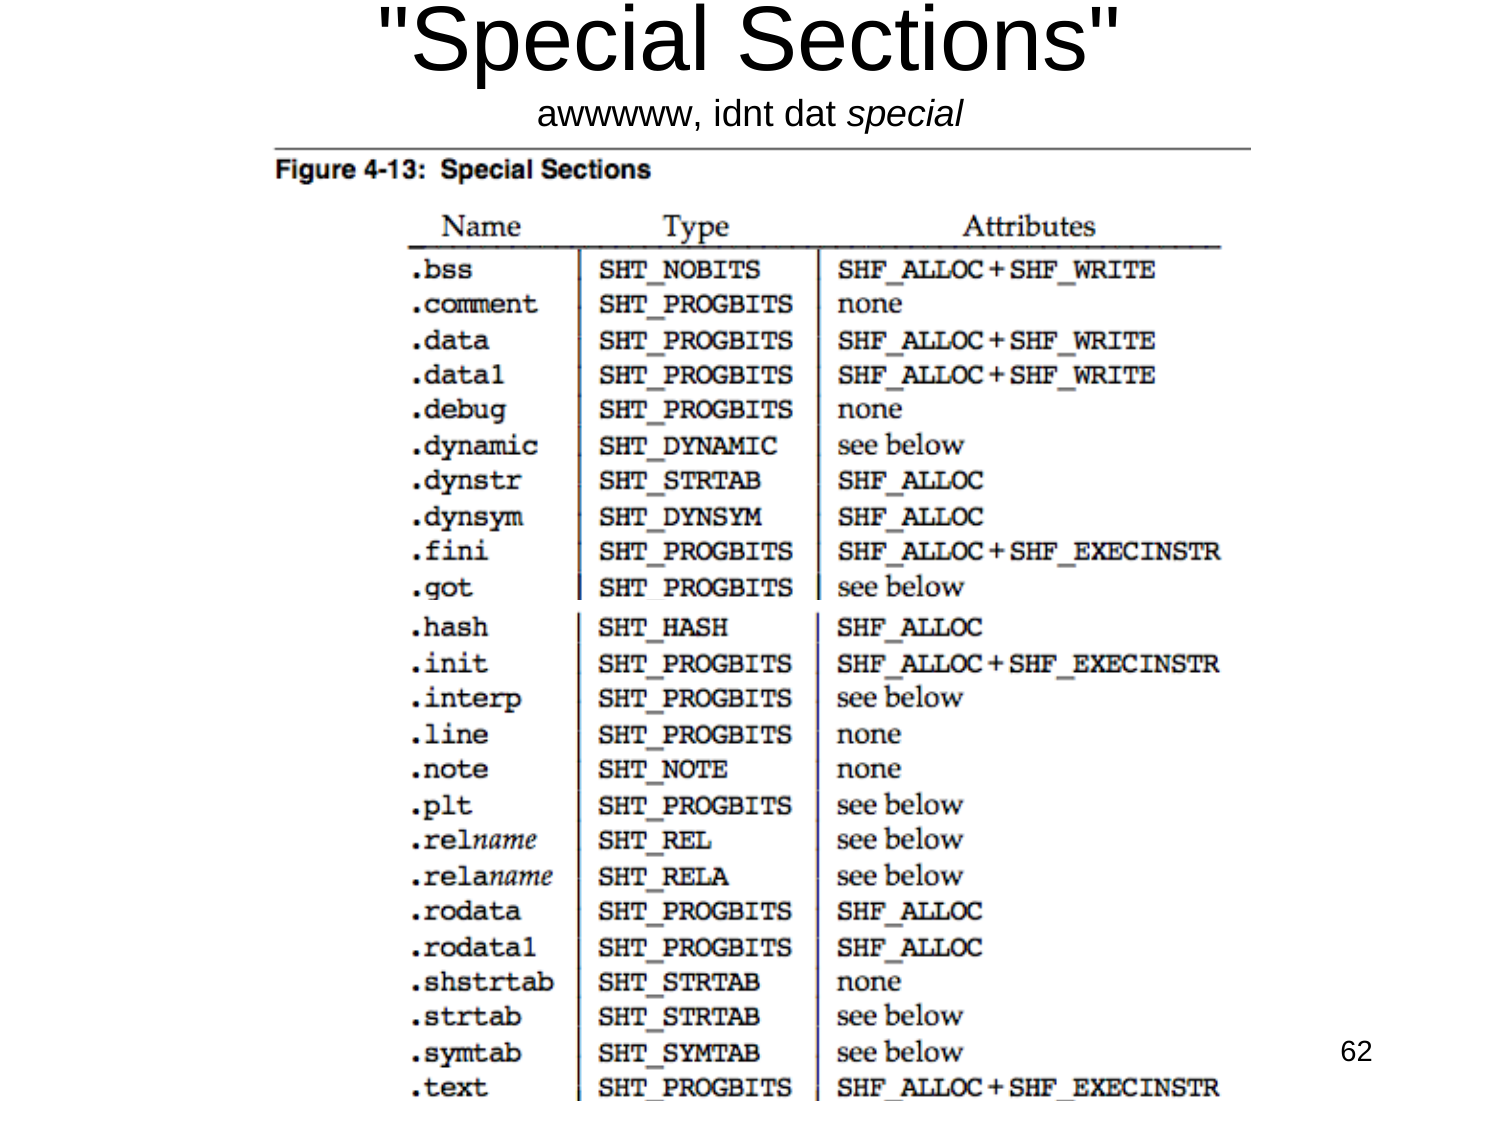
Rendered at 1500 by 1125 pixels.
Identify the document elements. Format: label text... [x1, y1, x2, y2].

title "Special Sections" awwwww, idnt dat special [0, 0, 1500, 150]
picture [260, 135, 1251, 1101]
text_box <number> [1239, 1025, 1388, 1101]
